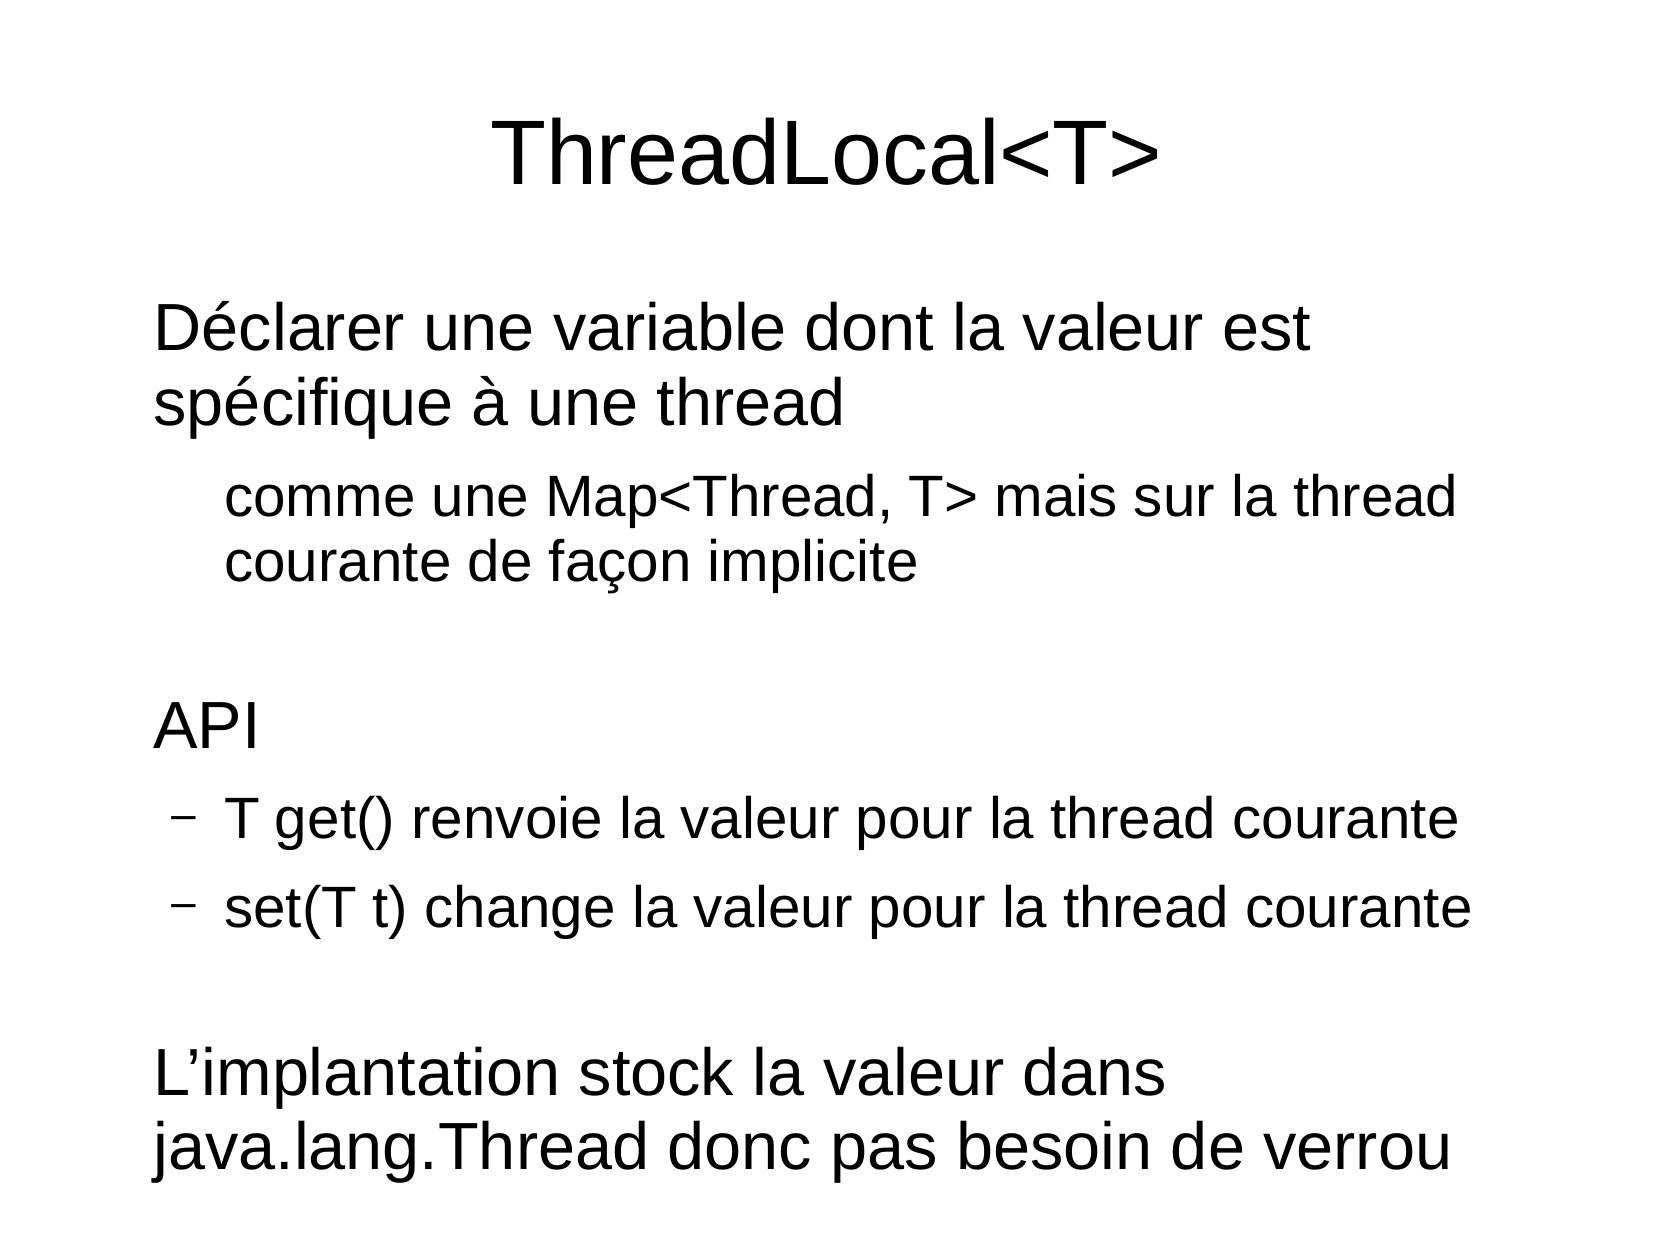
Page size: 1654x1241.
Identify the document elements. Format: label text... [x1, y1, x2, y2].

list Déclarer une variable dont la valeur est spécifique à une thread comme une Map<Thread, T> mais sur la thread courante de façon implicite API T get() renvoie la valeur pour la thread courante set(T t) change la valeur pour la thread courante L’implantation stock la valeur dans java.lang.Thread donc pas besoin de verrou [82, 290, 1571, 1186]
title ThreadLocal<T> [82, 49, 1571, 257]
